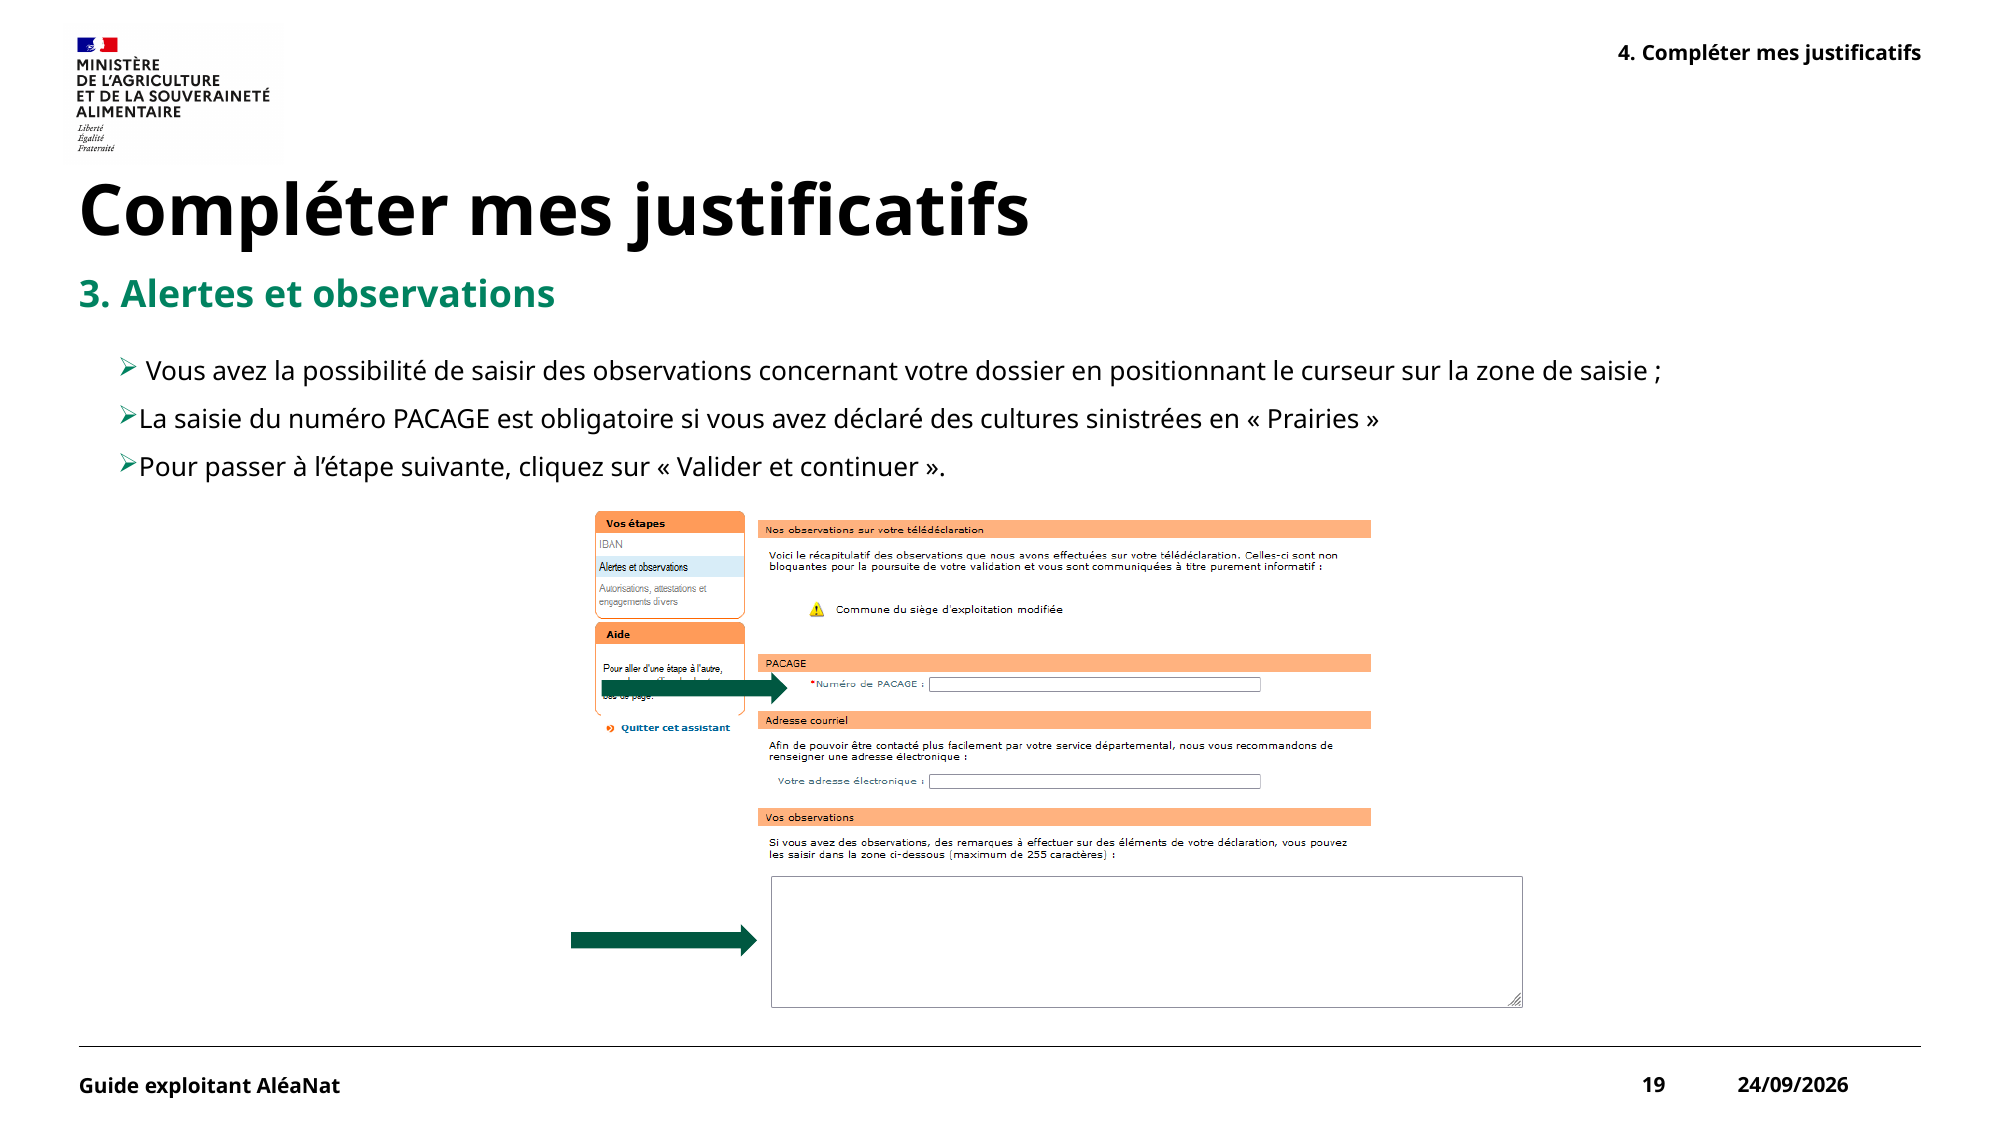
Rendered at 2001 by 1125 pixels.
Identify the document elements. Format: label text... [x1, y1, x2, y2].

picture [63, 23, 284, 165]
picture [583, 503, 1529, 1018]
list 3. Alertes et observations [78, 270, 1922, 344]
title Compléter mes justificatifs [78, 165, 1922, 260]
list Compléter mes justificatifs [724, 39, 1922, 119]
footer Guide exploitant AléaNat [78, 1046, 1371, 1125]
list Vous avez la possibilité de saisir des observations concernant votre dossier en positionnant le curseur sur la zone de saisie ; La saisie du numéro PACAGE est obligatoire si vous avez déclaré des cultures sinistrées en « Prairies » Pour passer à l’étape suivante, cliquez sur « Valider et continuer ». [78, 354, 1922, 1034]
